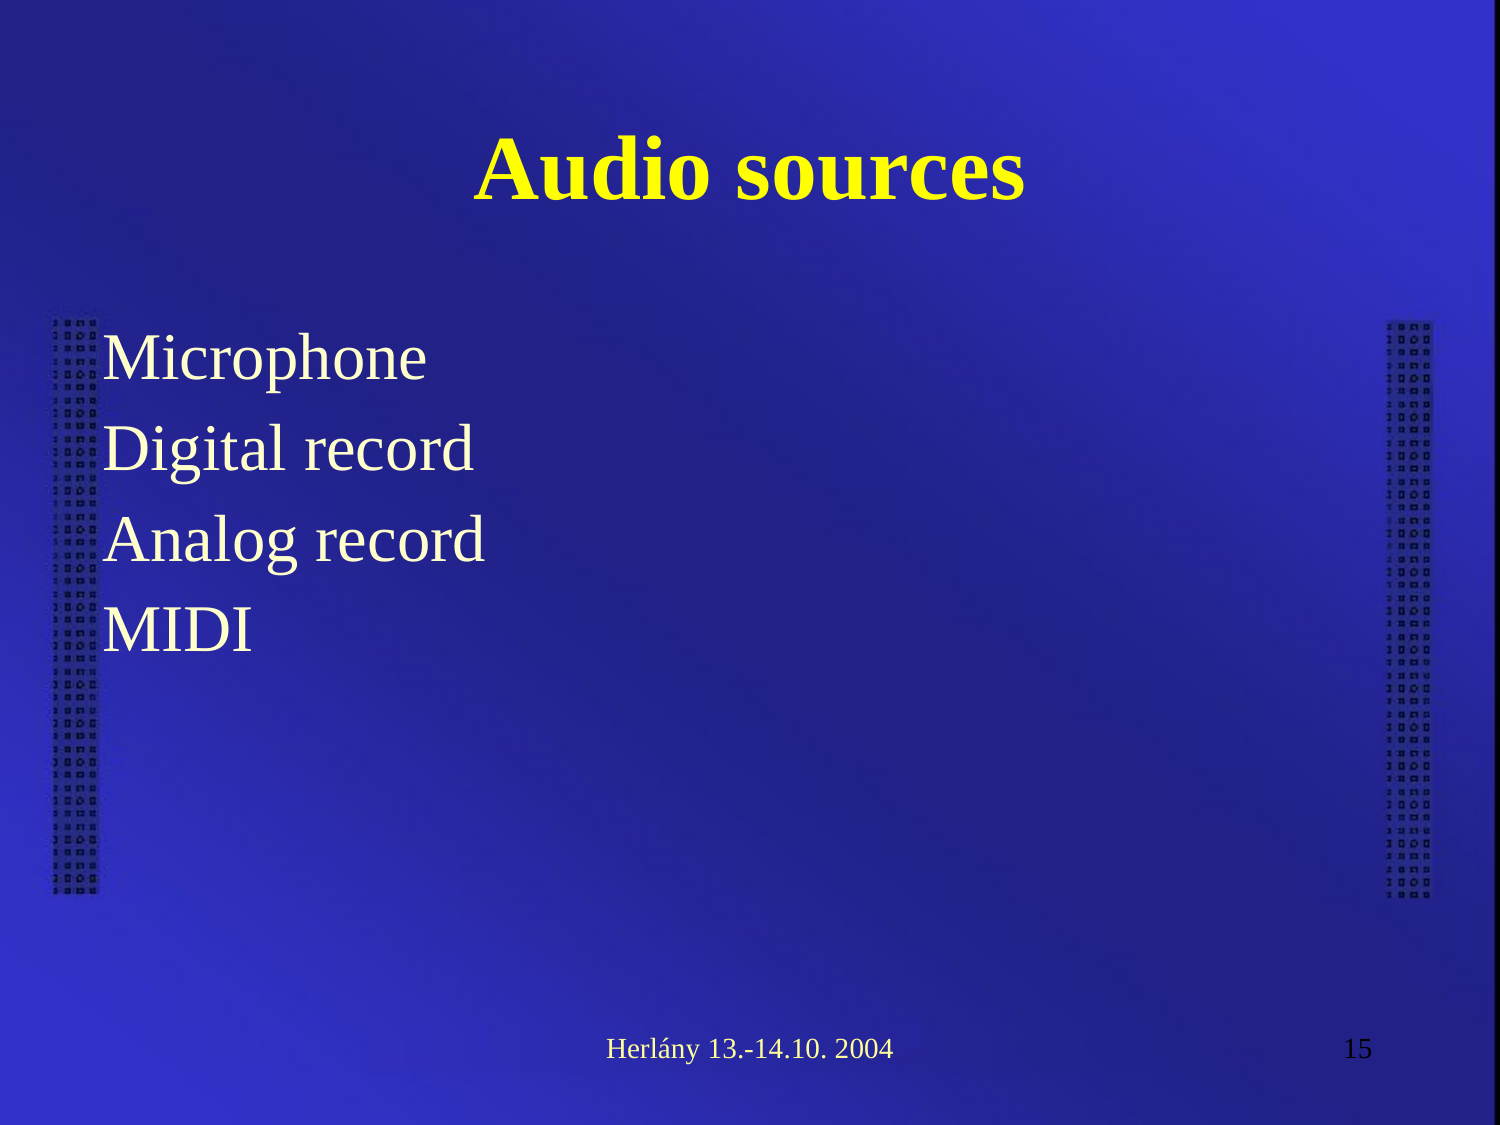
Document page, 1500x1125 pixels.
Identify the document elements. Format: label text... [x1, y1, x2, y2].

text_box Herlány 13.-14.10. 2004 [512, 1024, 988, 1073]
picture [0, 0, 1500, 1125]
list Microphone Digital record Analog record MIDI [87, 312, 1438, 988]
title Audio sources [112, 74, 1388, 263]
text_box 20 [1074, 1024, 1388, 1073]
